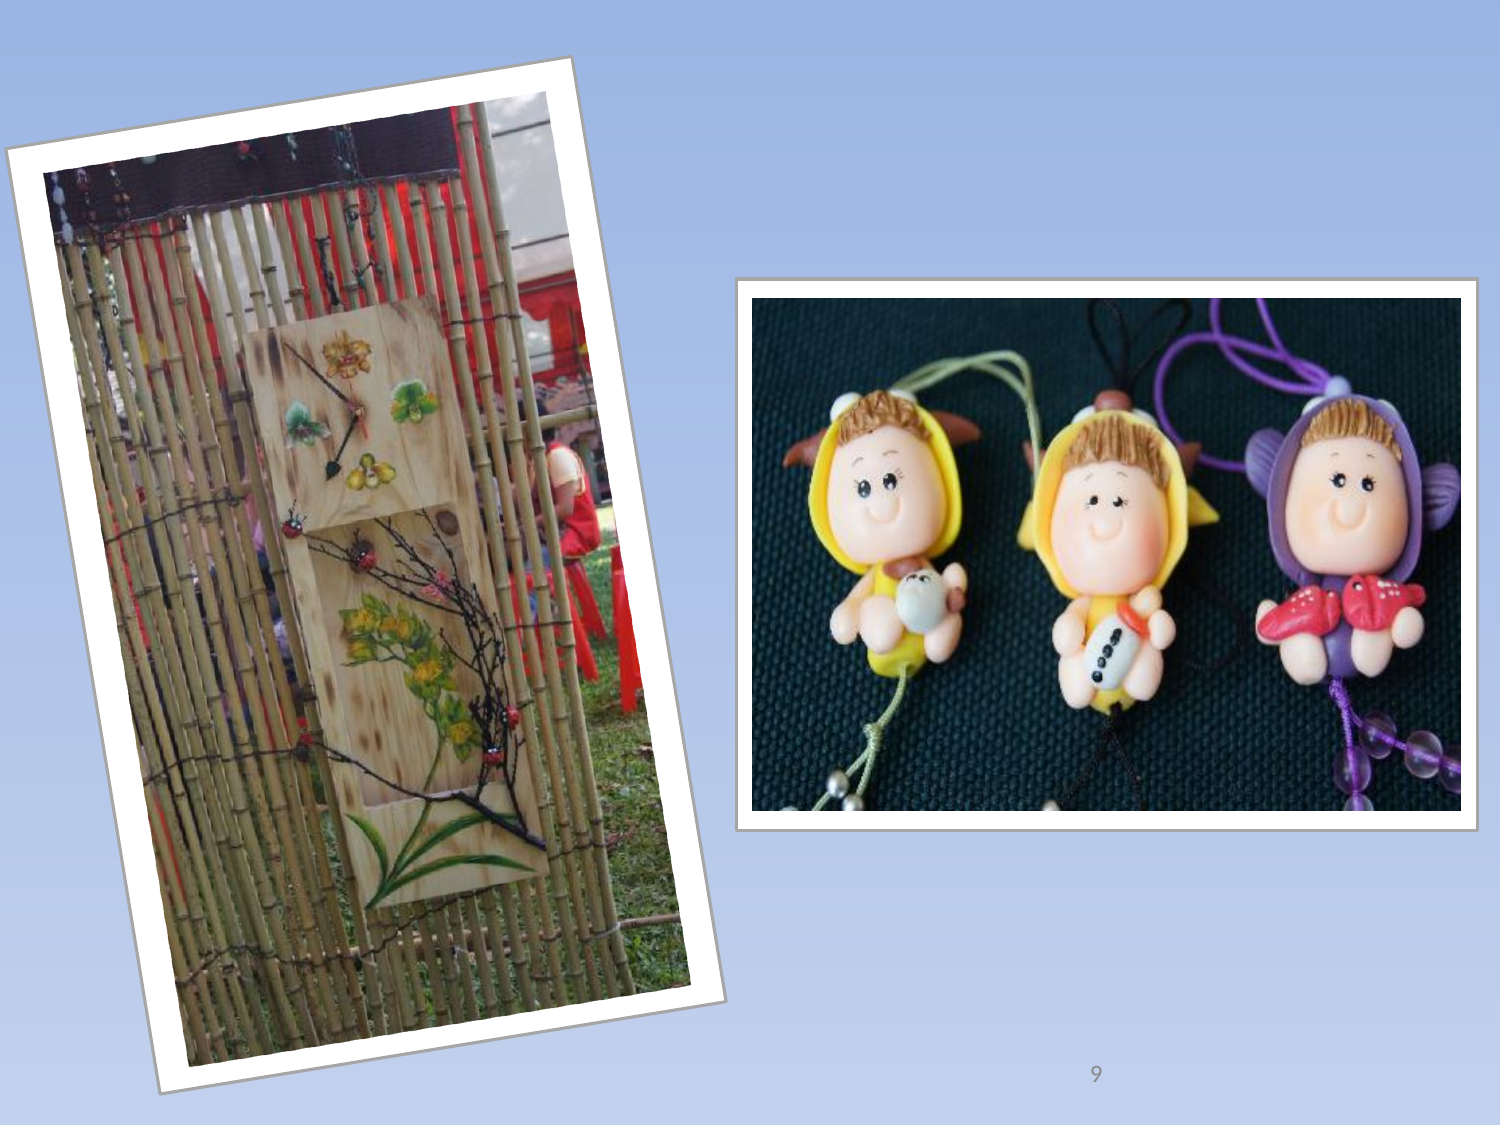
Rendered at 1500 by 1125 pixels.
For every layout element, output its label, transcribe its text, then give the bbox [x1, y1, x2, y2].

picture [752, 298, 1461, 811]
text_box 9 [1074, 1042, 1426, 1103]
text_box [5, 56, 727, 1095]
picture [42, 90, 691, 1067]
text_box [736, 279, 1477, 831]
